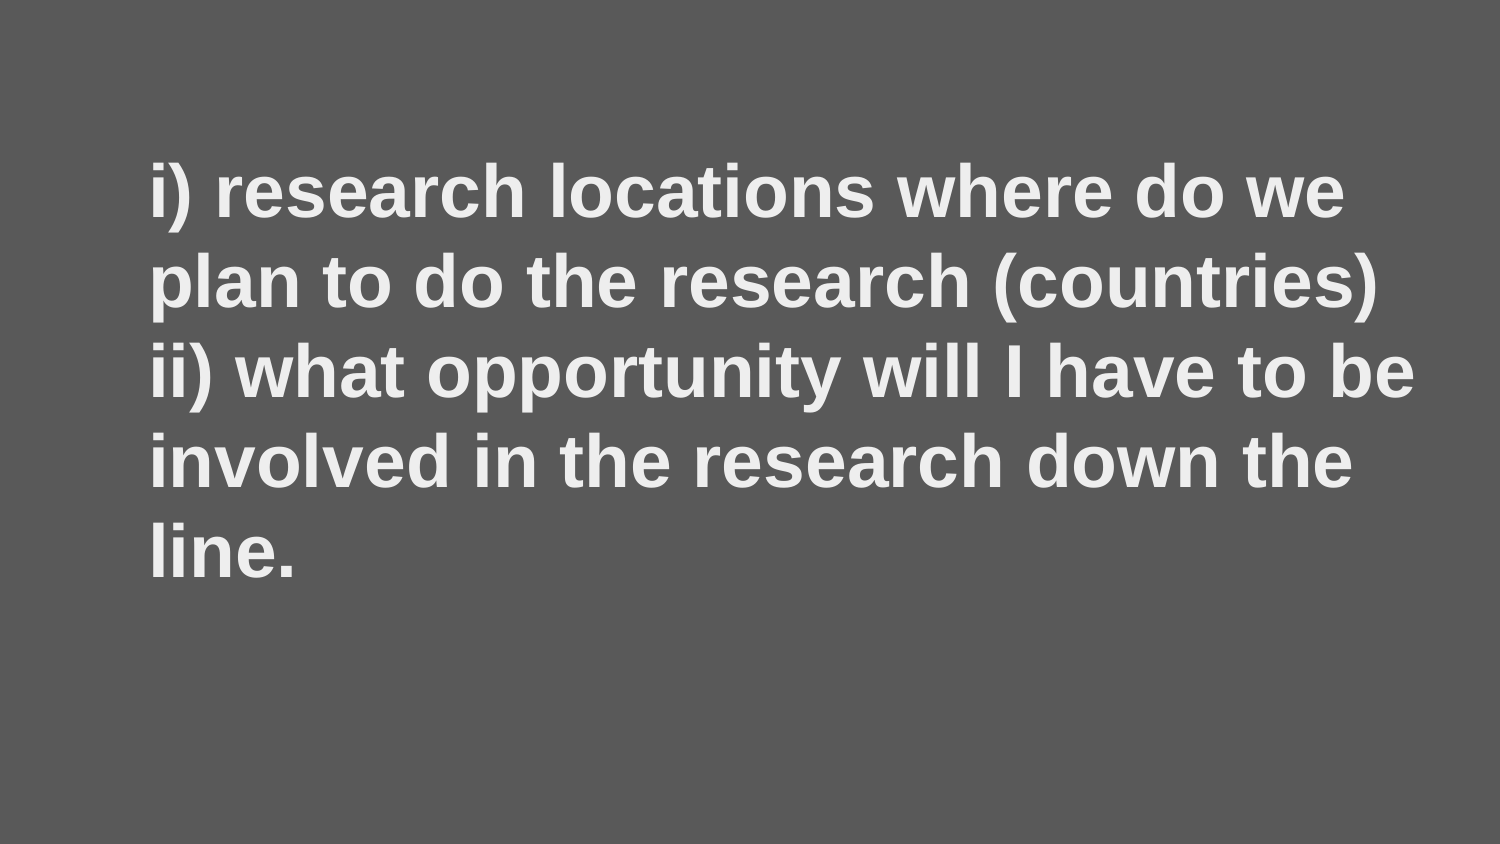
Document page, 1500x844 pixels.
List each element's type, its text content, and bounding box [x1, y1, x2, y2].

title i) research locations where do we plan to do the research (countries) ii) what opportunity will I have to be involved in the research down the line. [133, 127, 1449, 709]
